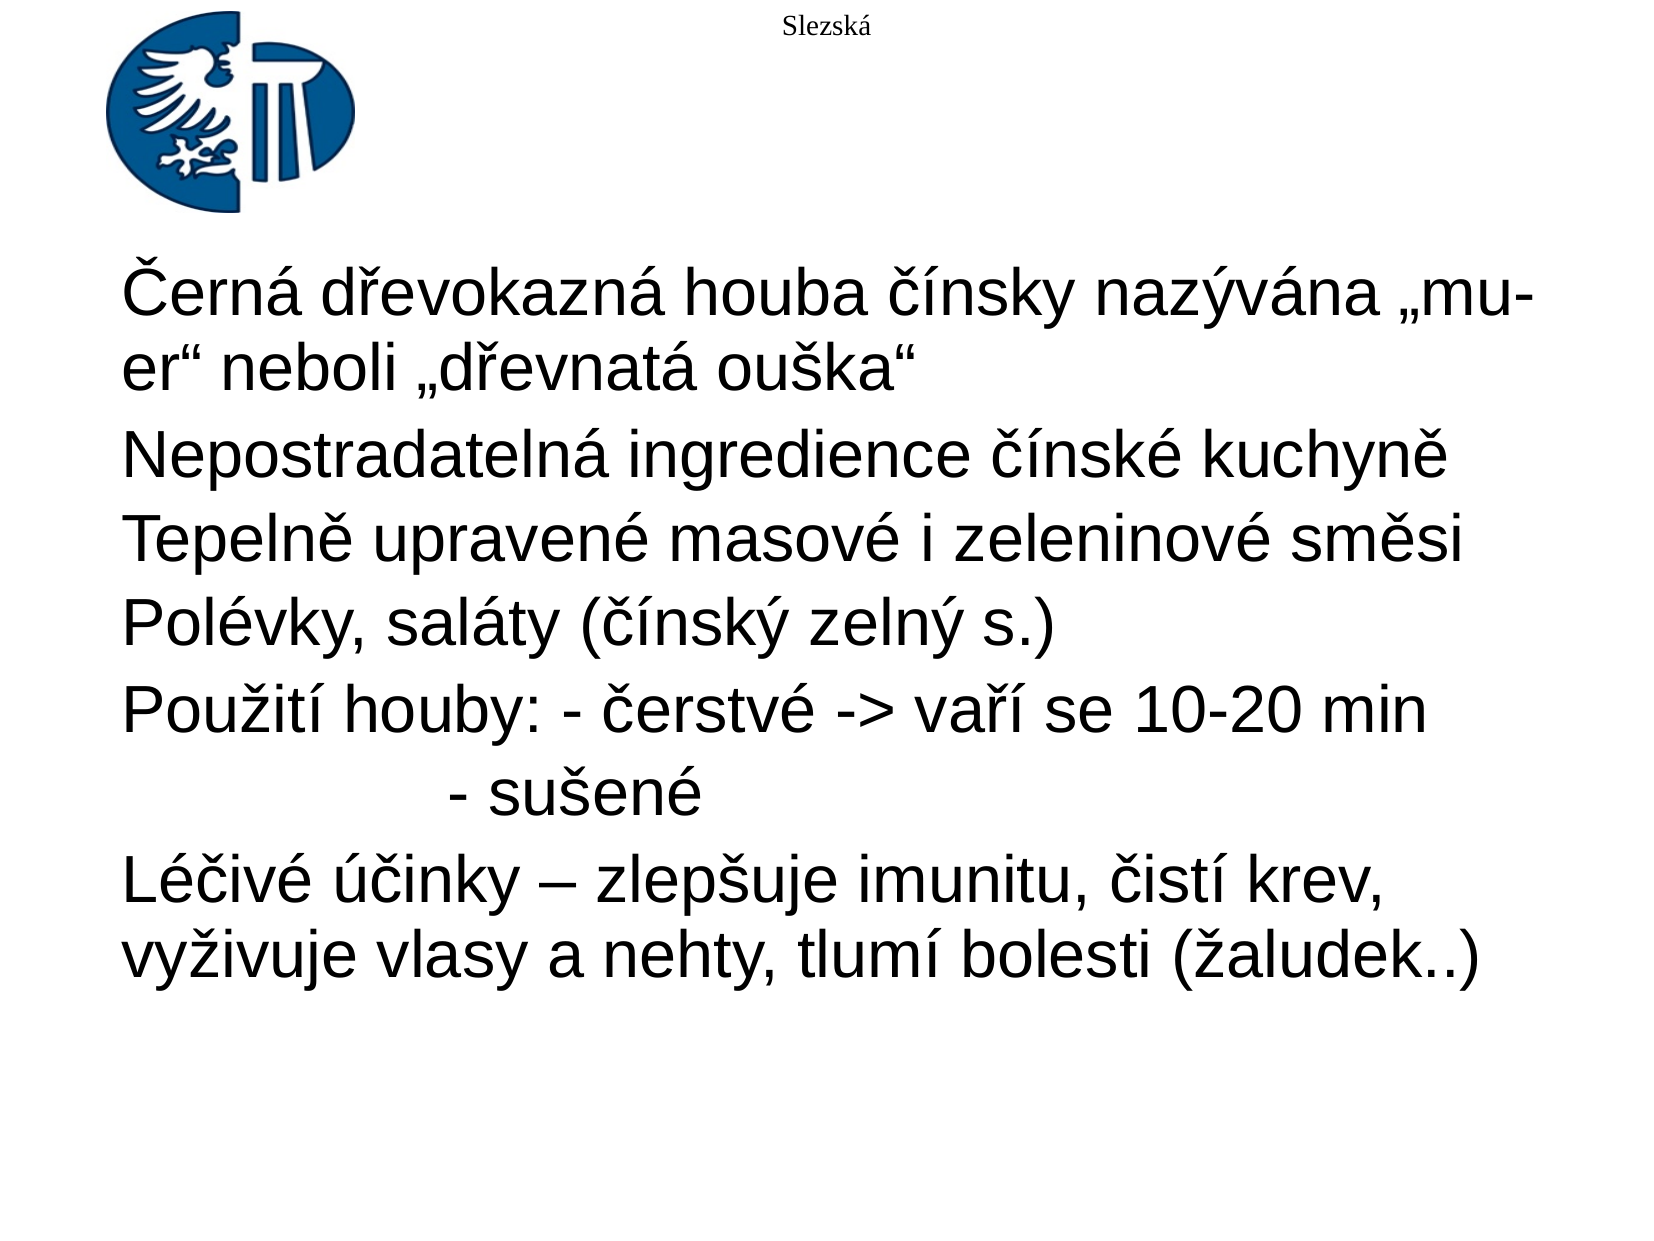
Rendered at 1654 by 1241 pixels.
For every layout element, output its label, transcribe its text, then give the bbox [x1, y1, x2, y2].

text_box Černá dřevokazná houba čínsky nazývána „mu-er“ neboli „dřevnatá ouška“ Nepostradatelná ingredience čínské kuchyně Tepelně upravené masové i zeleninové směsi Polévky, saláty (čínský zelný s.) Použití houby: - čerstvé -> vaří se 10-20 min - sušené Léčivé účinky – zlepšuje imunitu, čistí krev, vyživuje vlasy a nehty, tlumí bolesti (žaludek..) [106, 248, 1600, 1205]
picture [106, 11, 355, 213]
